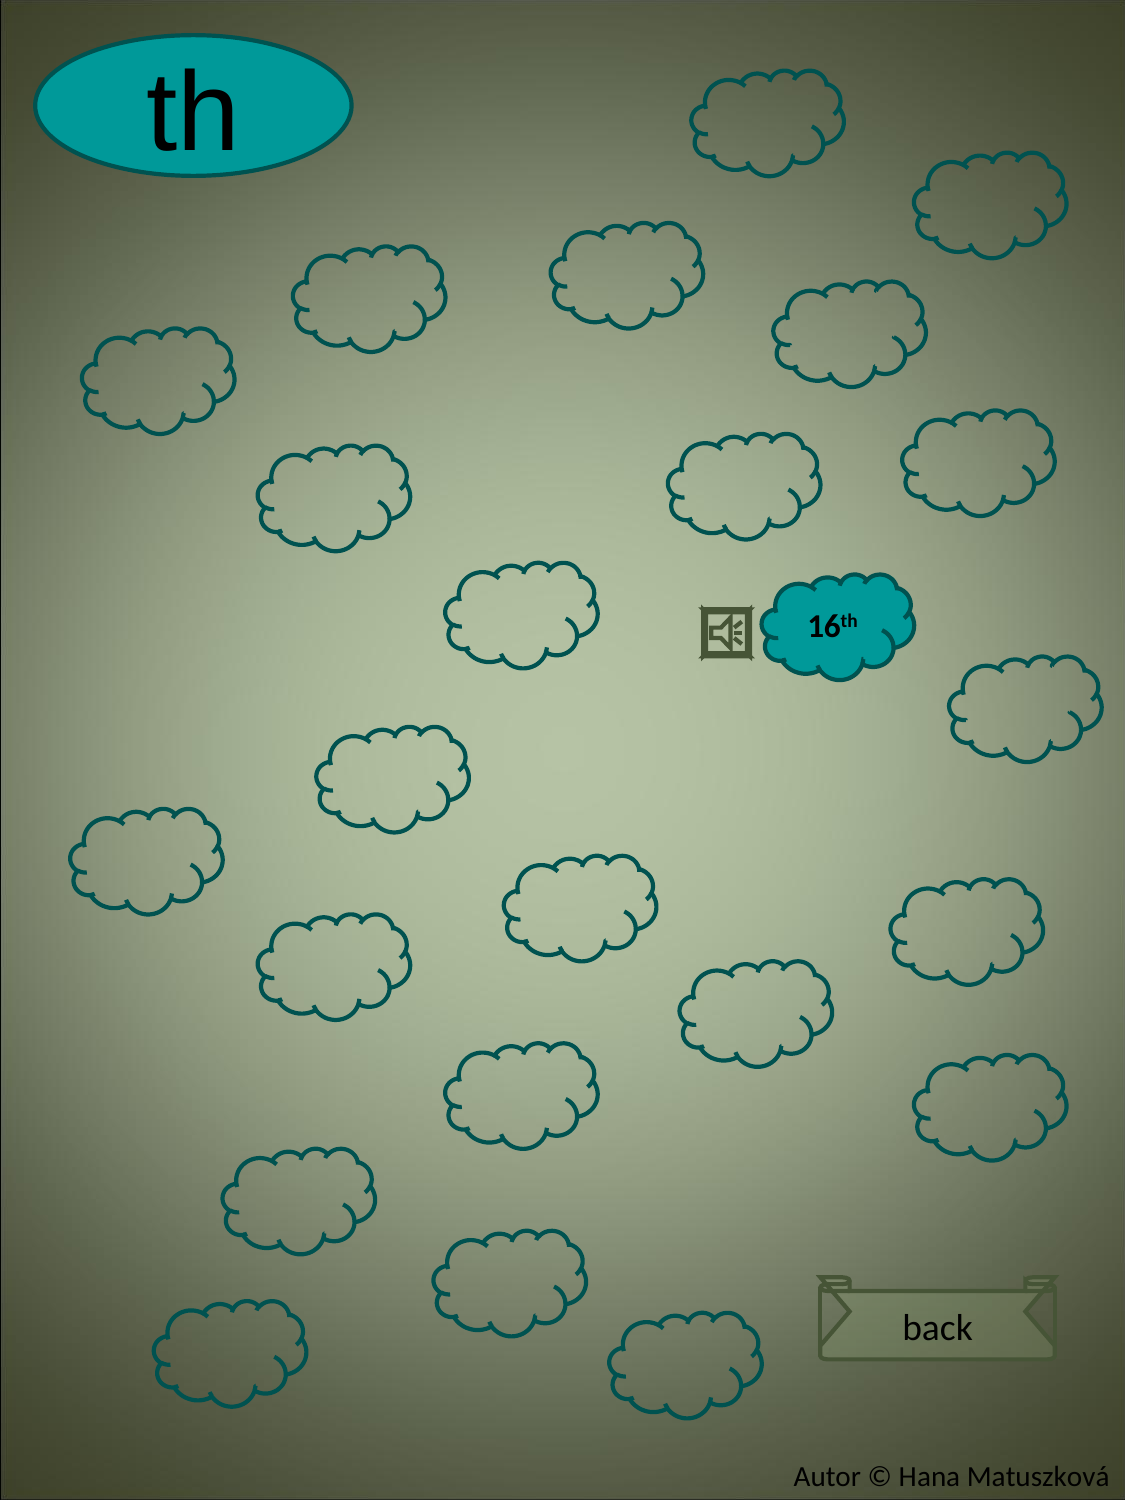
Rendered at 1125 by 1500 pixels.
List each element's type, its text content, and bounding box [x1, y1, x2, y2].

text_box th [35, 35, 352, 176]
text_box back [820, 1277, 1055, 1360]
picture [0, 0, 1125, 1500]
text_box 16th [761, 574, 915, 681]
text_box Autor © Hana Matuszková [778, 1449, 1125, 1500]
